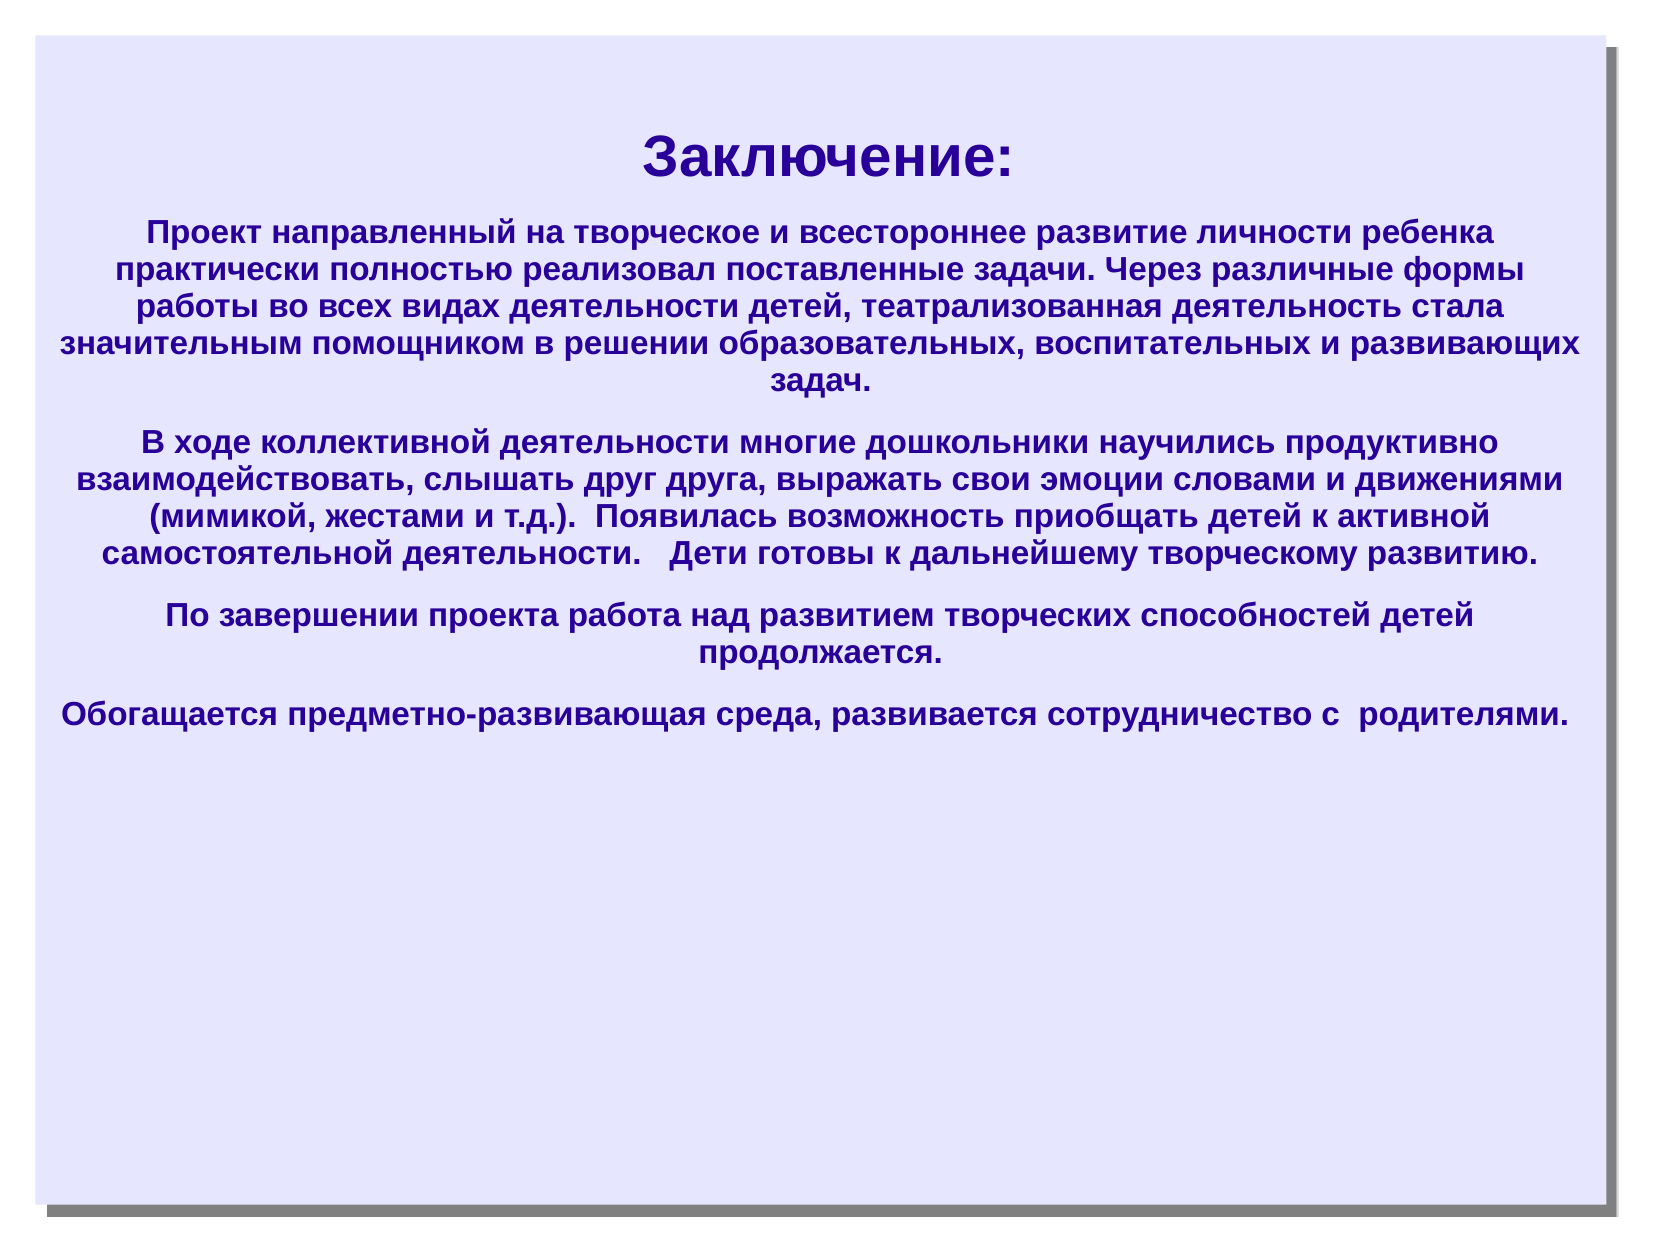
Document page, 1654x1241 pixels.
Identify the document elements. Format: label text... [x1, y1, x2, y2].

text_box [127, 574, 1540, 673]
text_box Заключение: Проект направленный на творческое и всестороннее развитие личности ребенка практически полностью реализовал поставленные задачи. Через различные формы работы во всех видах деятельности детей, театрализованная деятельность стала значительным помощником в решении образовательных, воспитательных и развивающих задач. В ходе коллективной деятельности многие дошкольники научились продуктивно взаимодействовать, слышать друг друга, выражать свои эмоции словами и движениями (мимикой, жестами и т.д.). Появилась возможность приобщать детей к активной самостоятельной деятельности. Дети готовы к дальнейшему творческому развитию. По завершении проекта работа над развитием творческих способностей детей продолжается. Обогащается предметно-развивающая среда, развивается сотрудничество с родителями. [35, 35, 1607, 1205]
